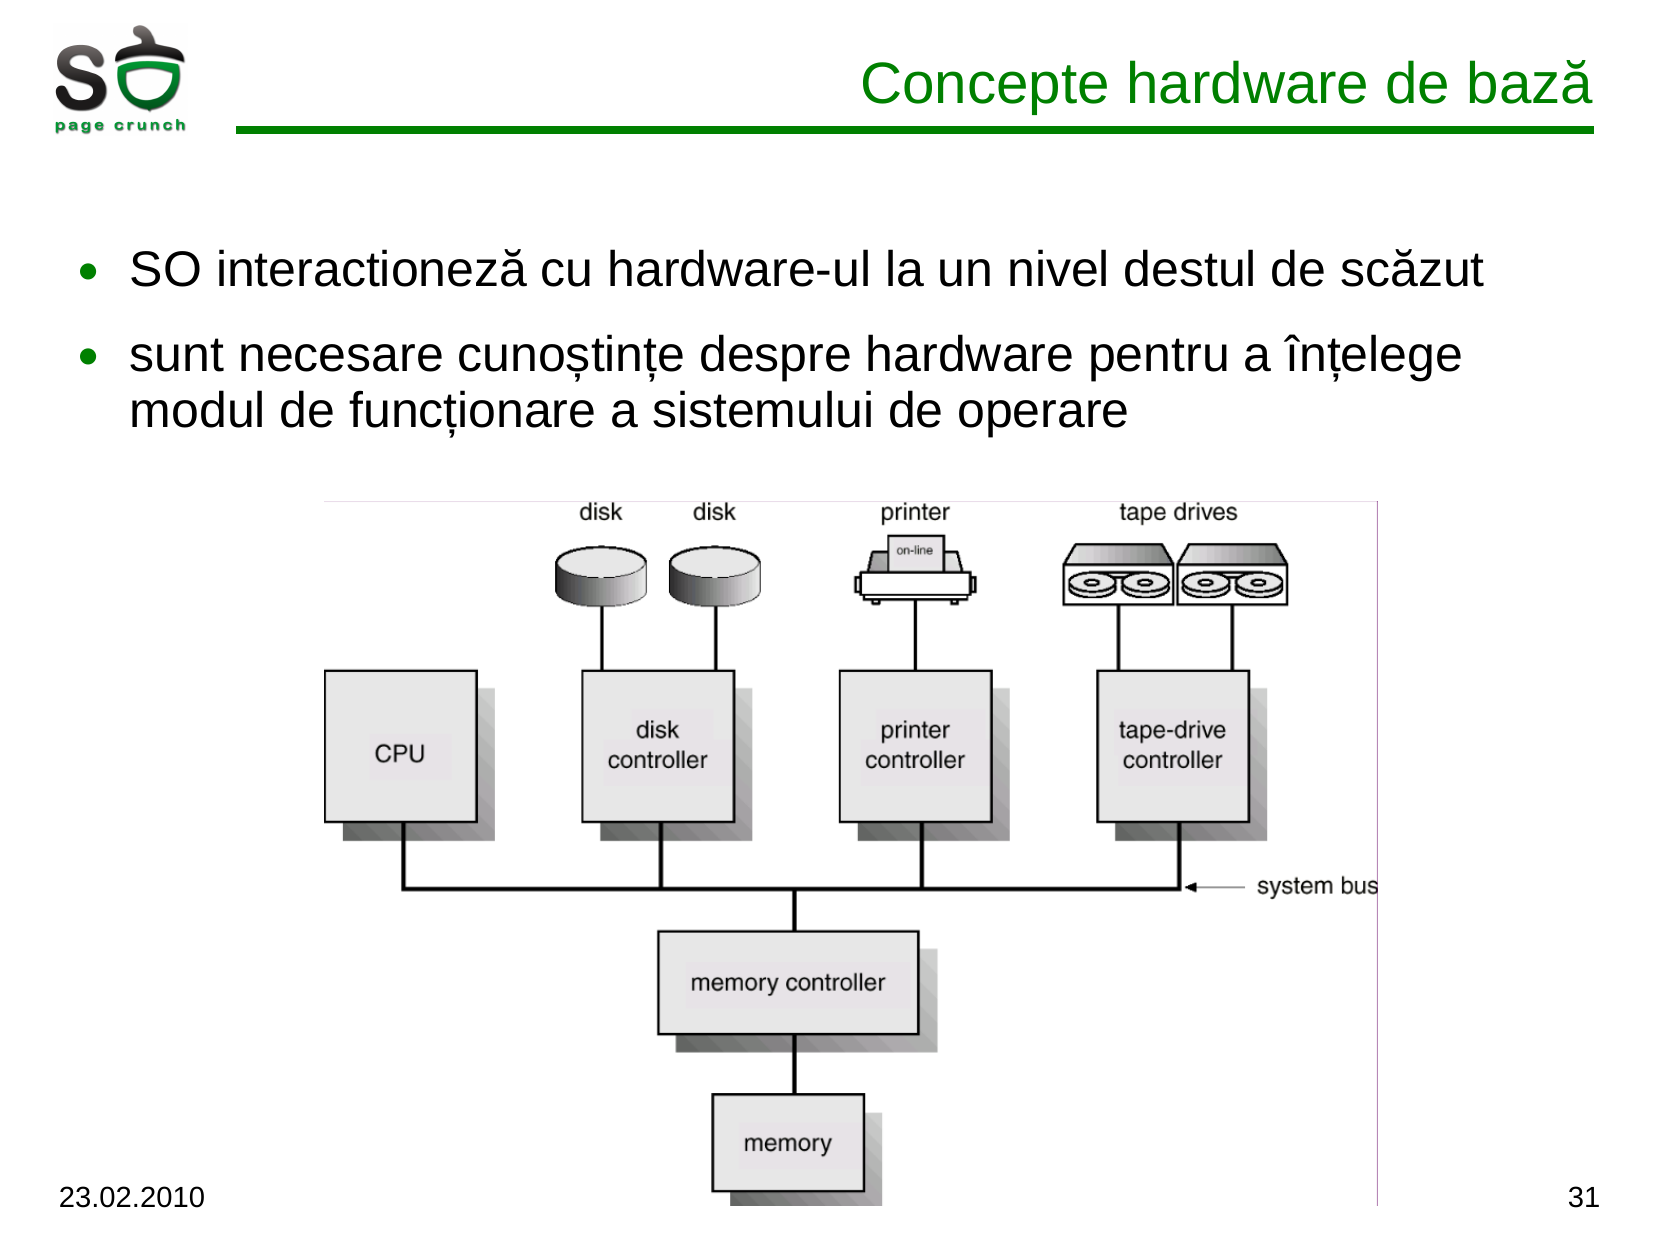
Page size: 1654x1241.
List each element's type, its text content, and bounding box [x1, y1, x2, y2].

picture [324, 501, 1378, 1206]
list SO interactioneză cu hardware-ul la un nivel destul de scăzut sunt necesare cunoștințe despre hardware pentru a înțelege modul de funcționare a sistemului de operare [59, 206, 1595, 473]
picture [53, 23, 188, 136]
title Concepte hardware de bază [236, 49, 1595, 119]
